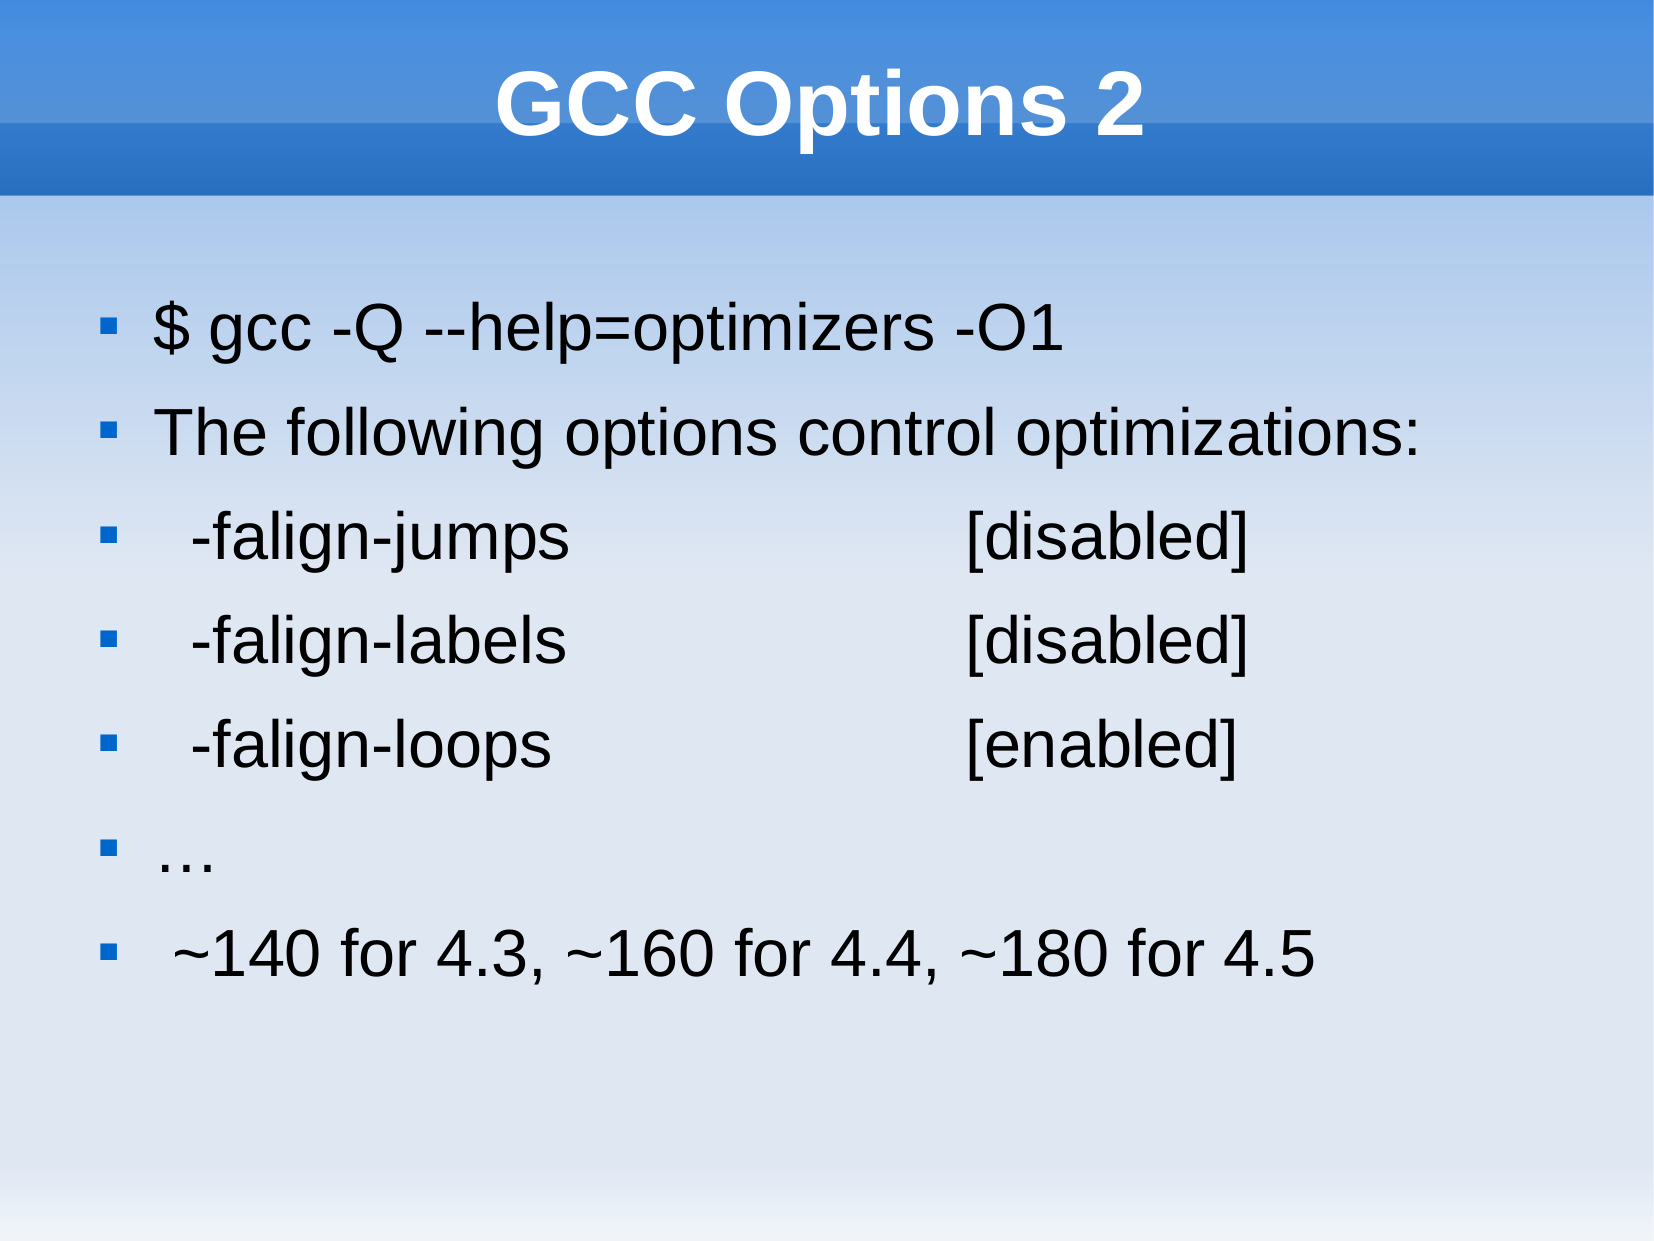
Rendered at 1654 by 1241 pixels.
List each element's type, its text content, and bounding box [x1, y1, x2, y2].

picture [0, 0, 1654, 1241]
list $ gcc -Q --help=optimizers -O1 The following options control optimizations: -falign-jumps [disabled] -falign-labels [disabled] -falign-loops [enabled] … ~140 for 4.3, ~160 for 4.4, ~180 for 4.5 [82, 290, 1571, 1094]
title GCC Options 2 [76, 7, 1565, 200]
